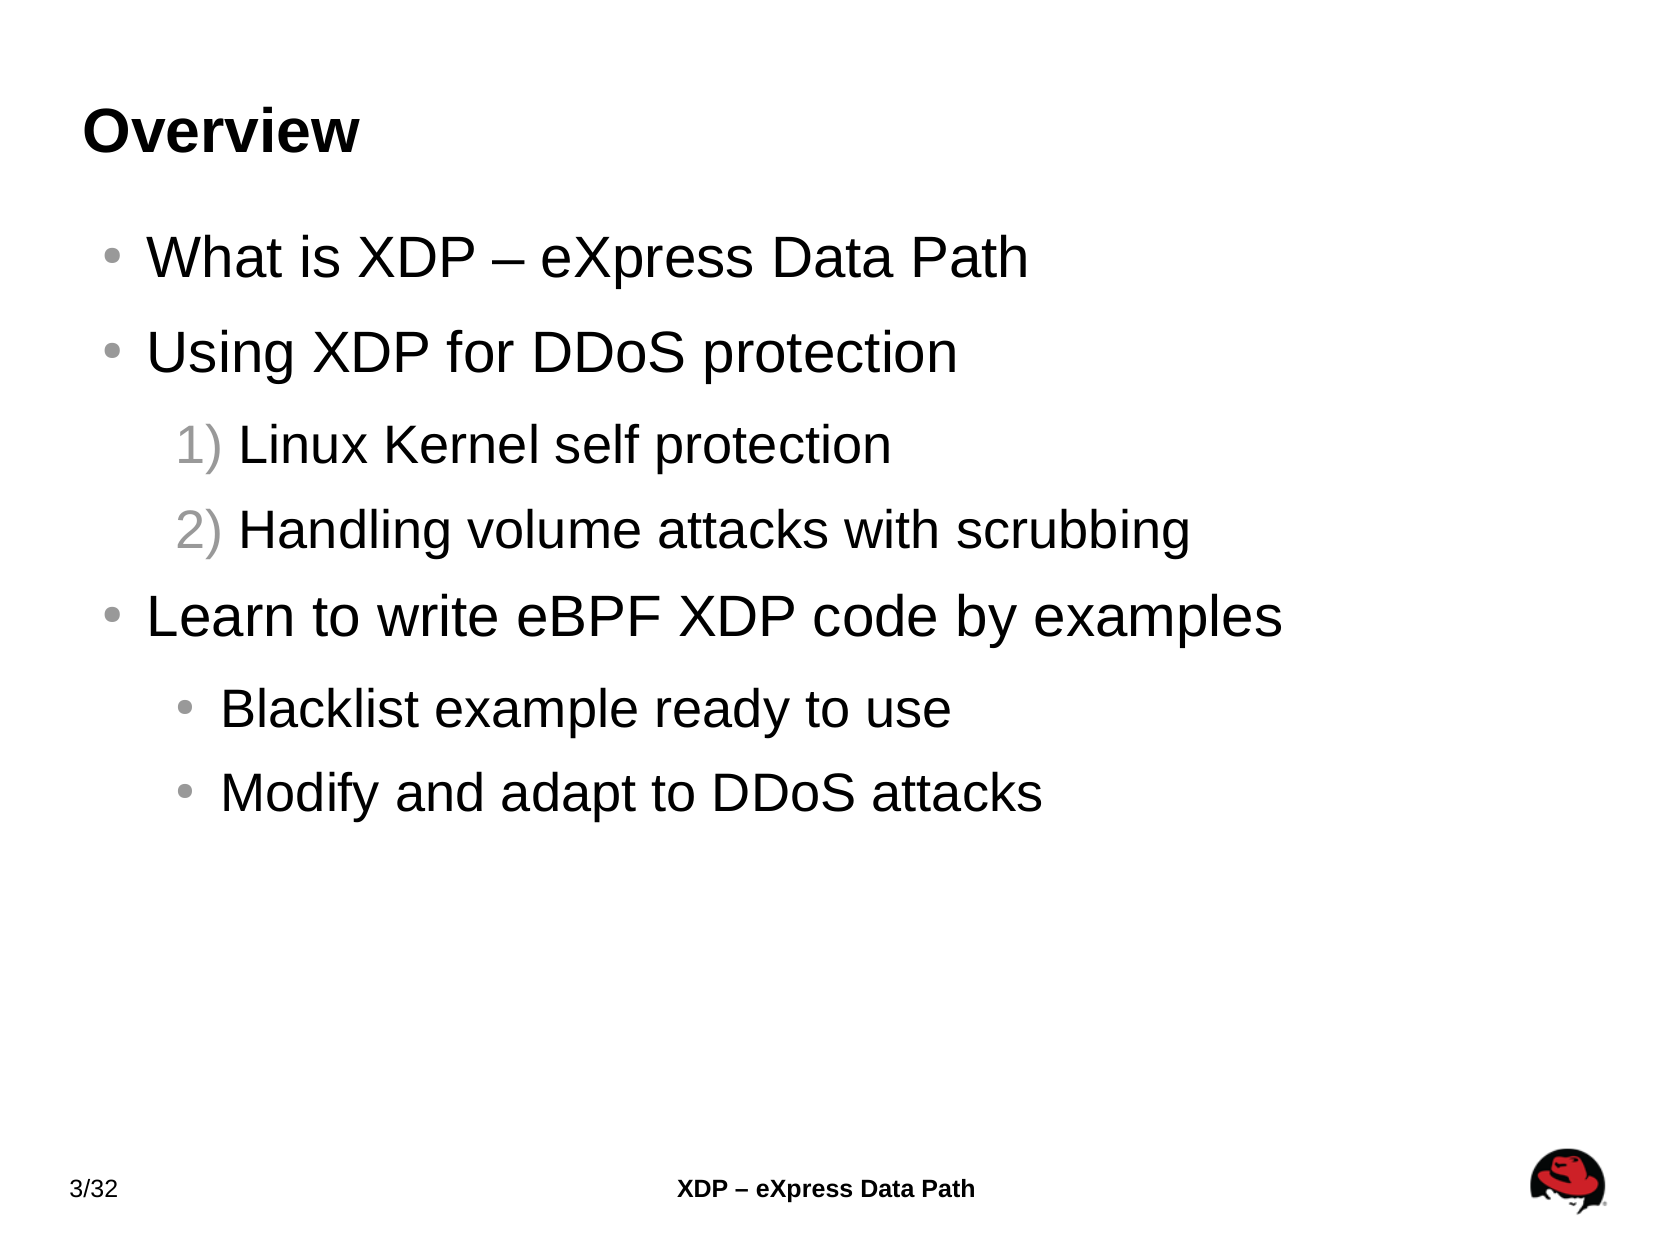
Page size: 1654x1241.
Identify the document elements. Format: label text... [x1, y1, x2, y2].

list What is XDP – eXpress Data Path Using XDP for DDoS protection Linux Kernel self protection Handling volume attacks with scrubbing Learn to write eBPF XDP code by examples Blacklist example ready to use Modify and adapt to DDoS attacks [86, 225, 1576, 1116]
title Overview [82, 37, 1571, 226]
picture [1529, 1146, 1613, 1224]
